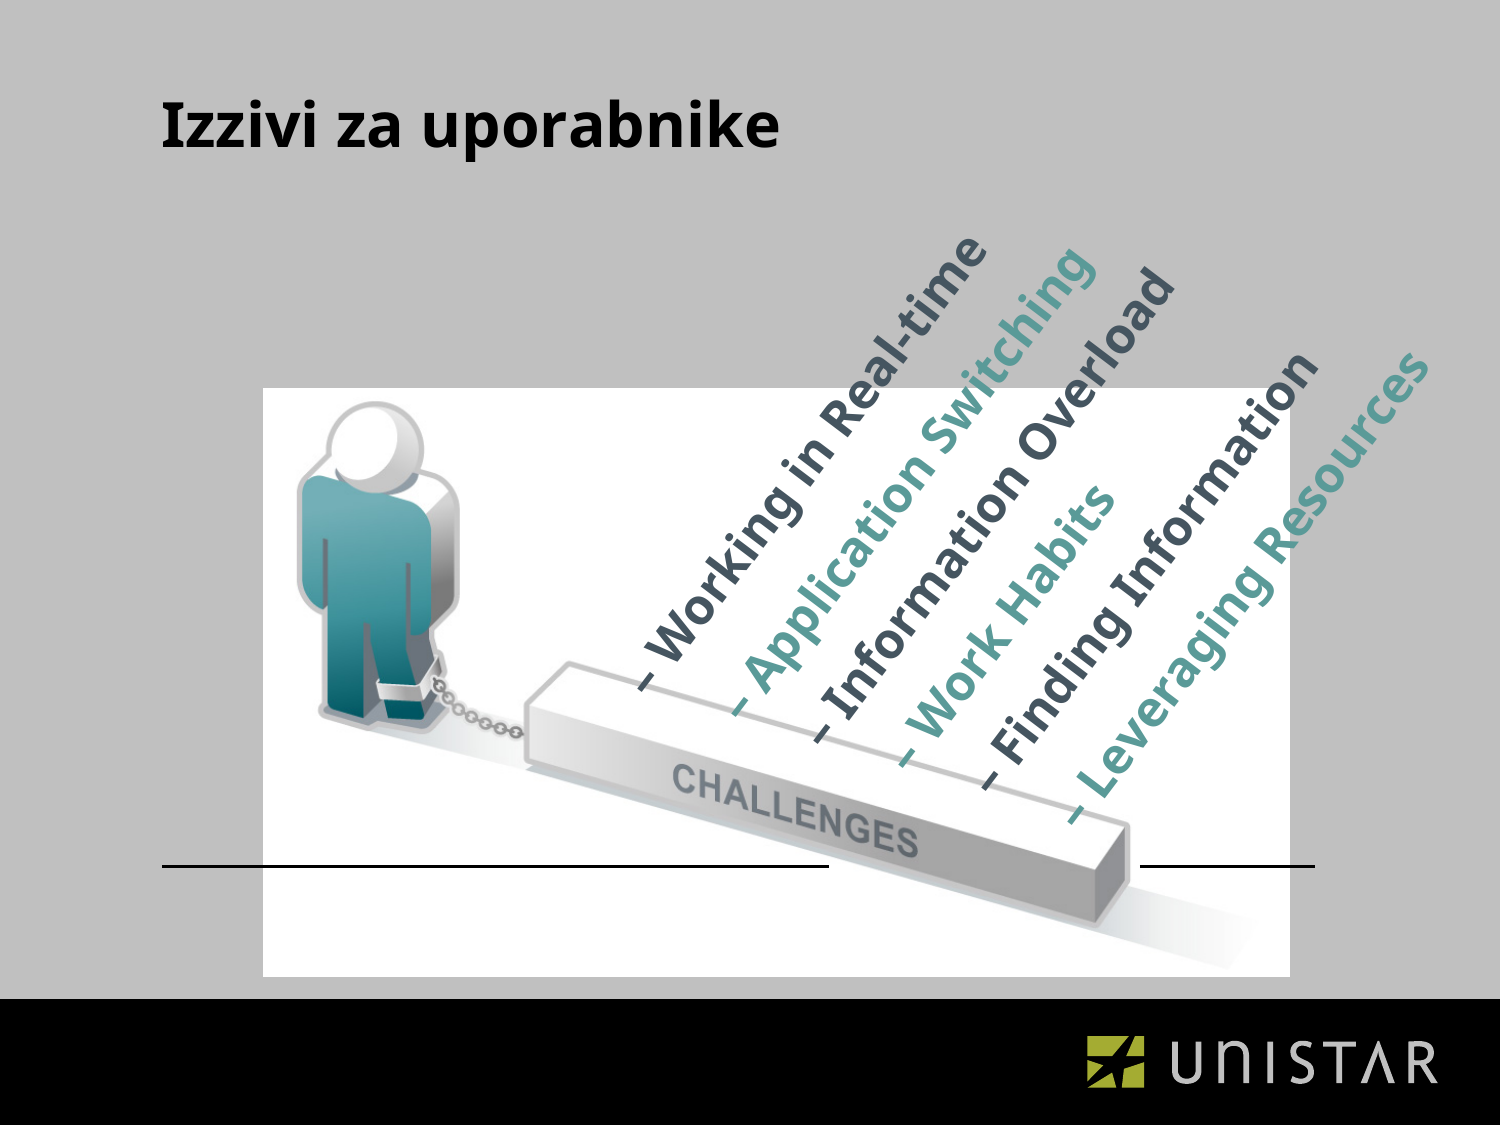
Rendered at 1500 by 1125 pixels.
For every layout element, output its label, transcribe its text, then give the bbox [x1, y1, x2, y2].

text_box – Leveraging Resources [1022, 264, 1477, 842]
picture [263, 388, 1290, 977]
title Izzivi za uporabnike [161, 41, 1383, 205]
text_box – Finding Information [936, 231, 1391, 809]
text_box – Information Overload [767, 205, 1223, 762]
text_box – Work Habits [852, 207, 1308, 785]
text_box – Application Switching [685, 205, 1130, 735]
text_box – Working in Real-time [592, 205, 1017, 709]
